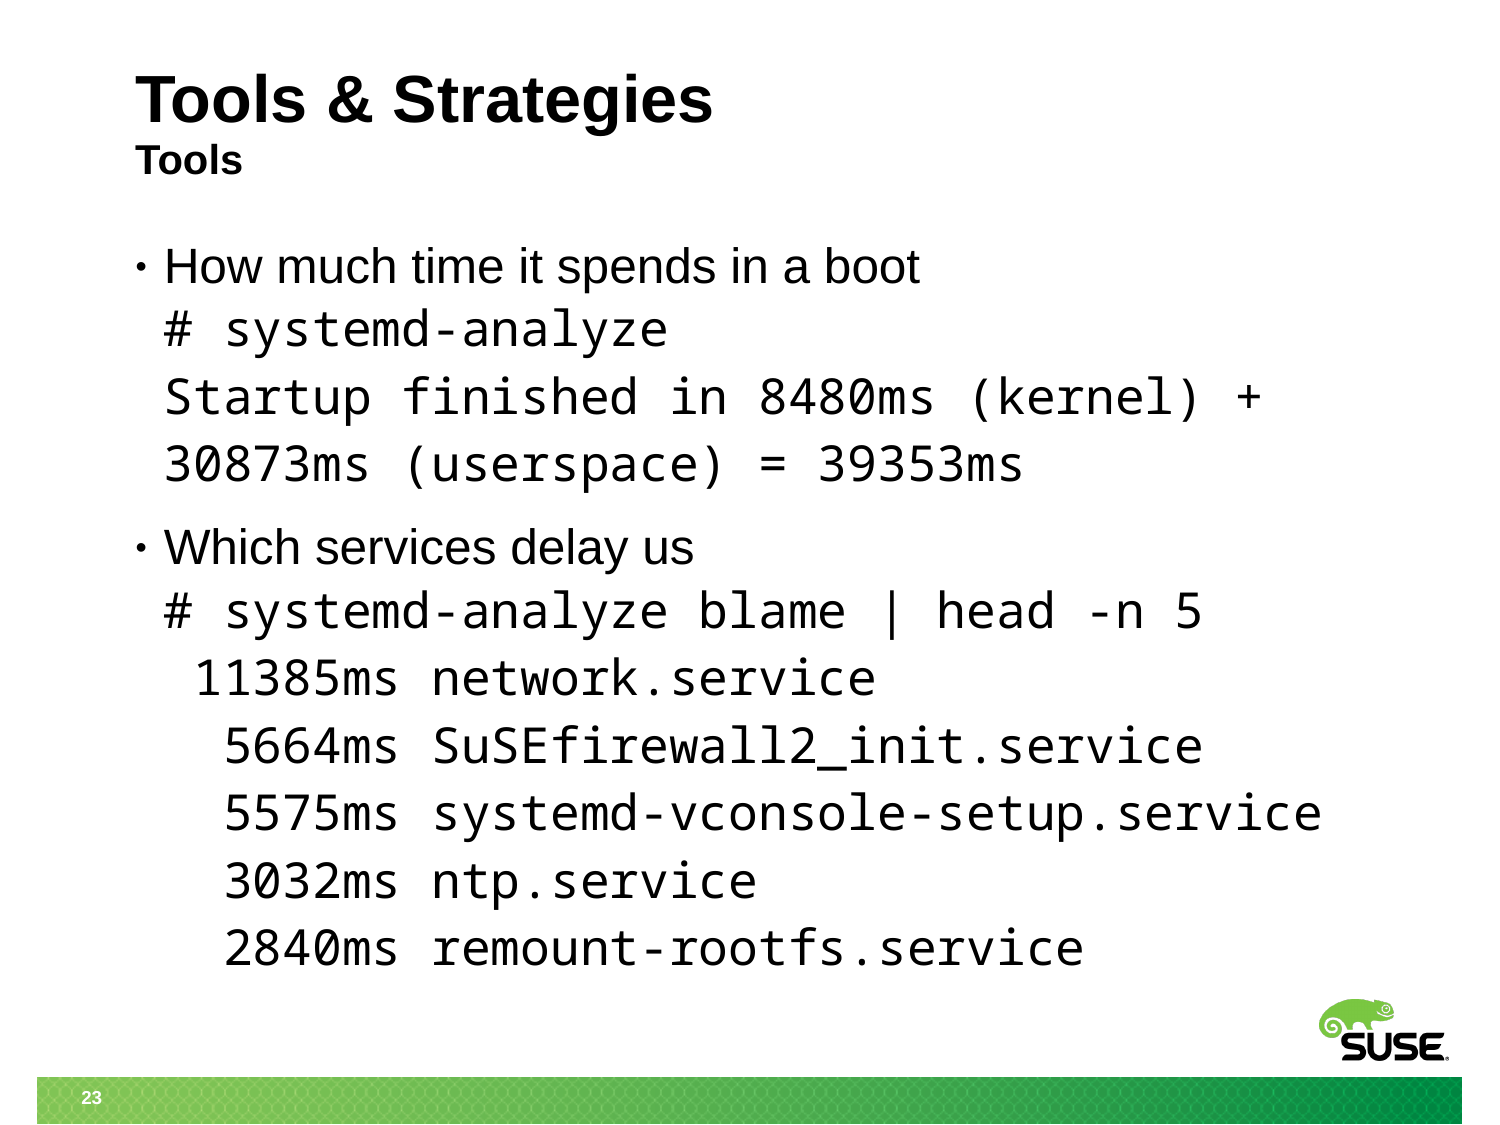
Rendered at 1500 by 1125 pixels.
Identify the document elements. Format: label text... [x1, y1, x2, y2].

picture [1319, 999, 1449, 1061]
title Tools & Strategies Tools [135, 41, 1372, 204]
picture [37, 1077, 1462, 1124]
list How much time it spends in a boot # systemd-analyze Startup finished in 8480ms (kernel) + 30873ms (userspace) = 39353ms Which services delay us # systemd-analyze blame | head -n 5 11385ms network.service 5664ms SuSEfirewall2_init.service 5575ms systemd-vconsole-setup.service 3032ms ntp.service 2840ms remount-rootfs.service [135, 238, 1372, 982]
